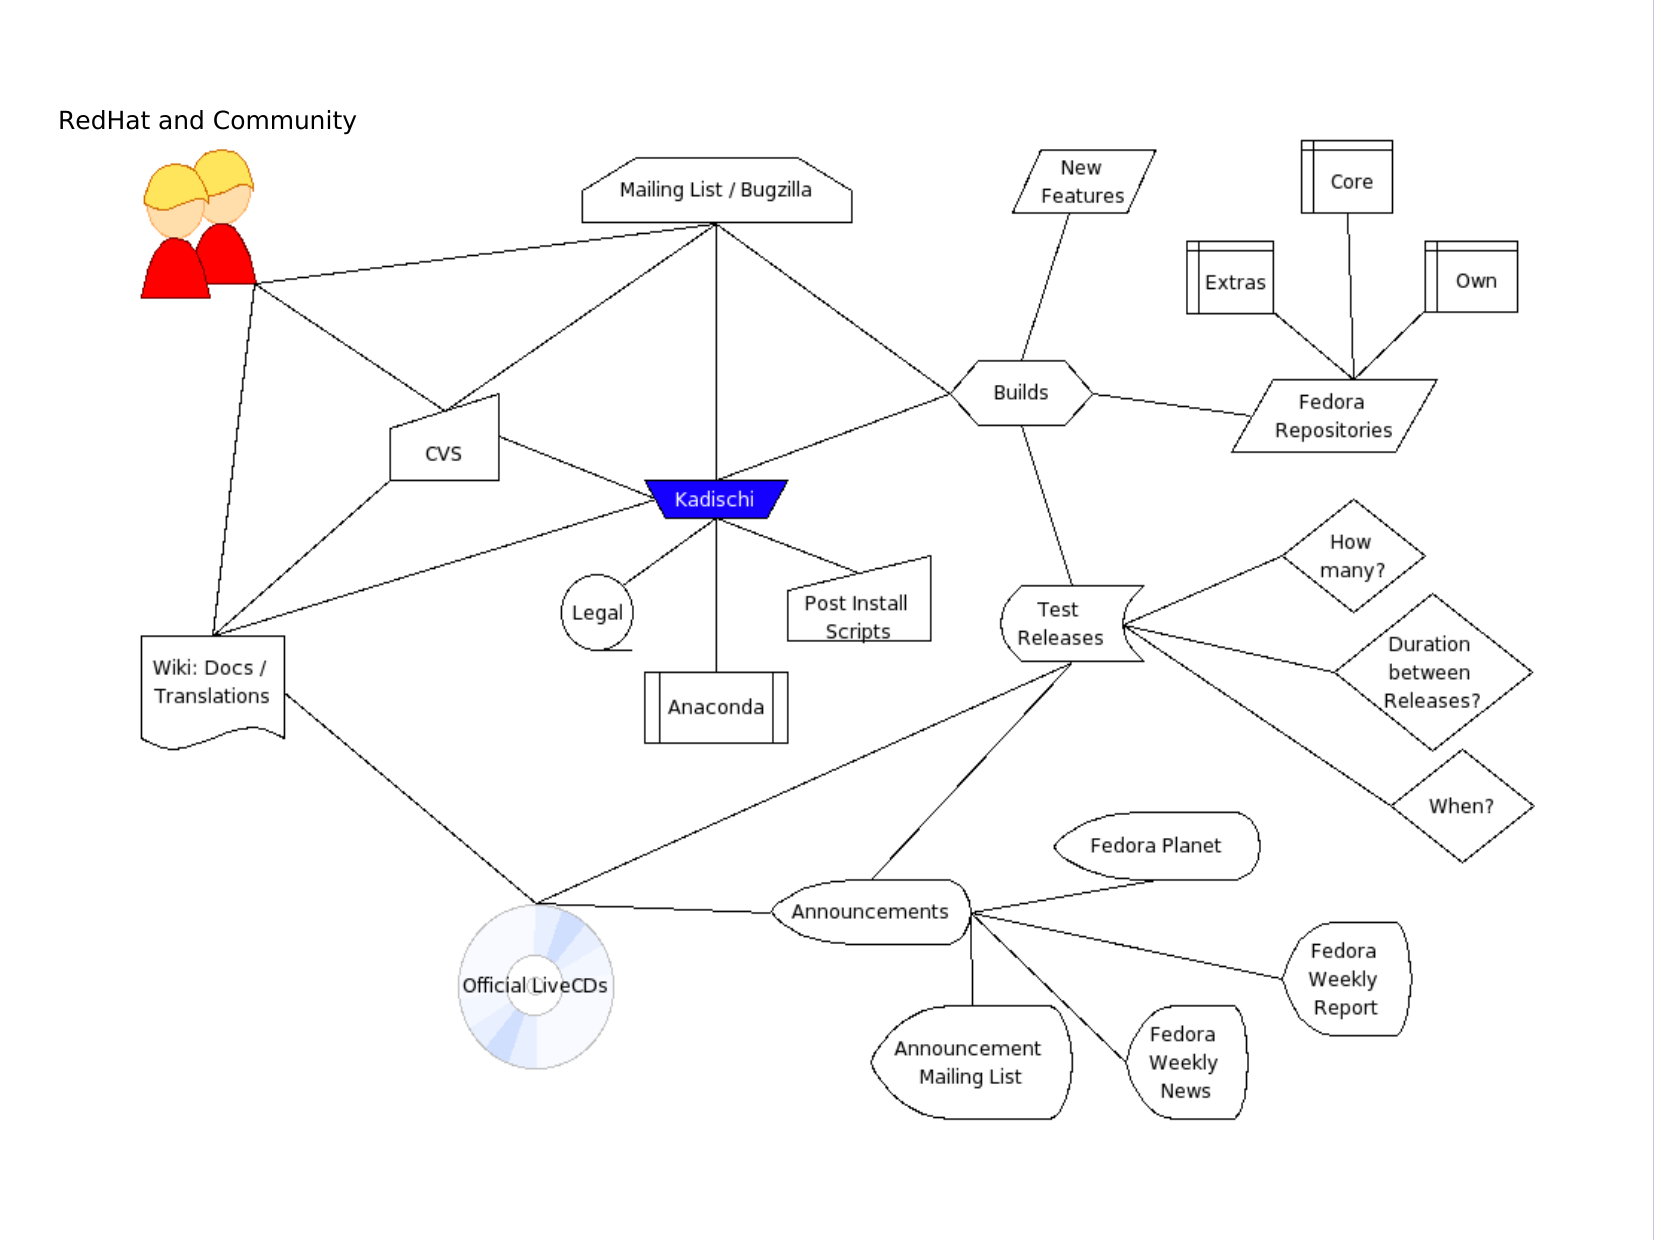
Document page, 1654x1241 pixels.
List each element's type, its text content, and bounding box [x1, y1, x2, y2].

picture [0, 0, 1654, 1241]
text_box RedHat and Community [43, 98, 374, 143]
